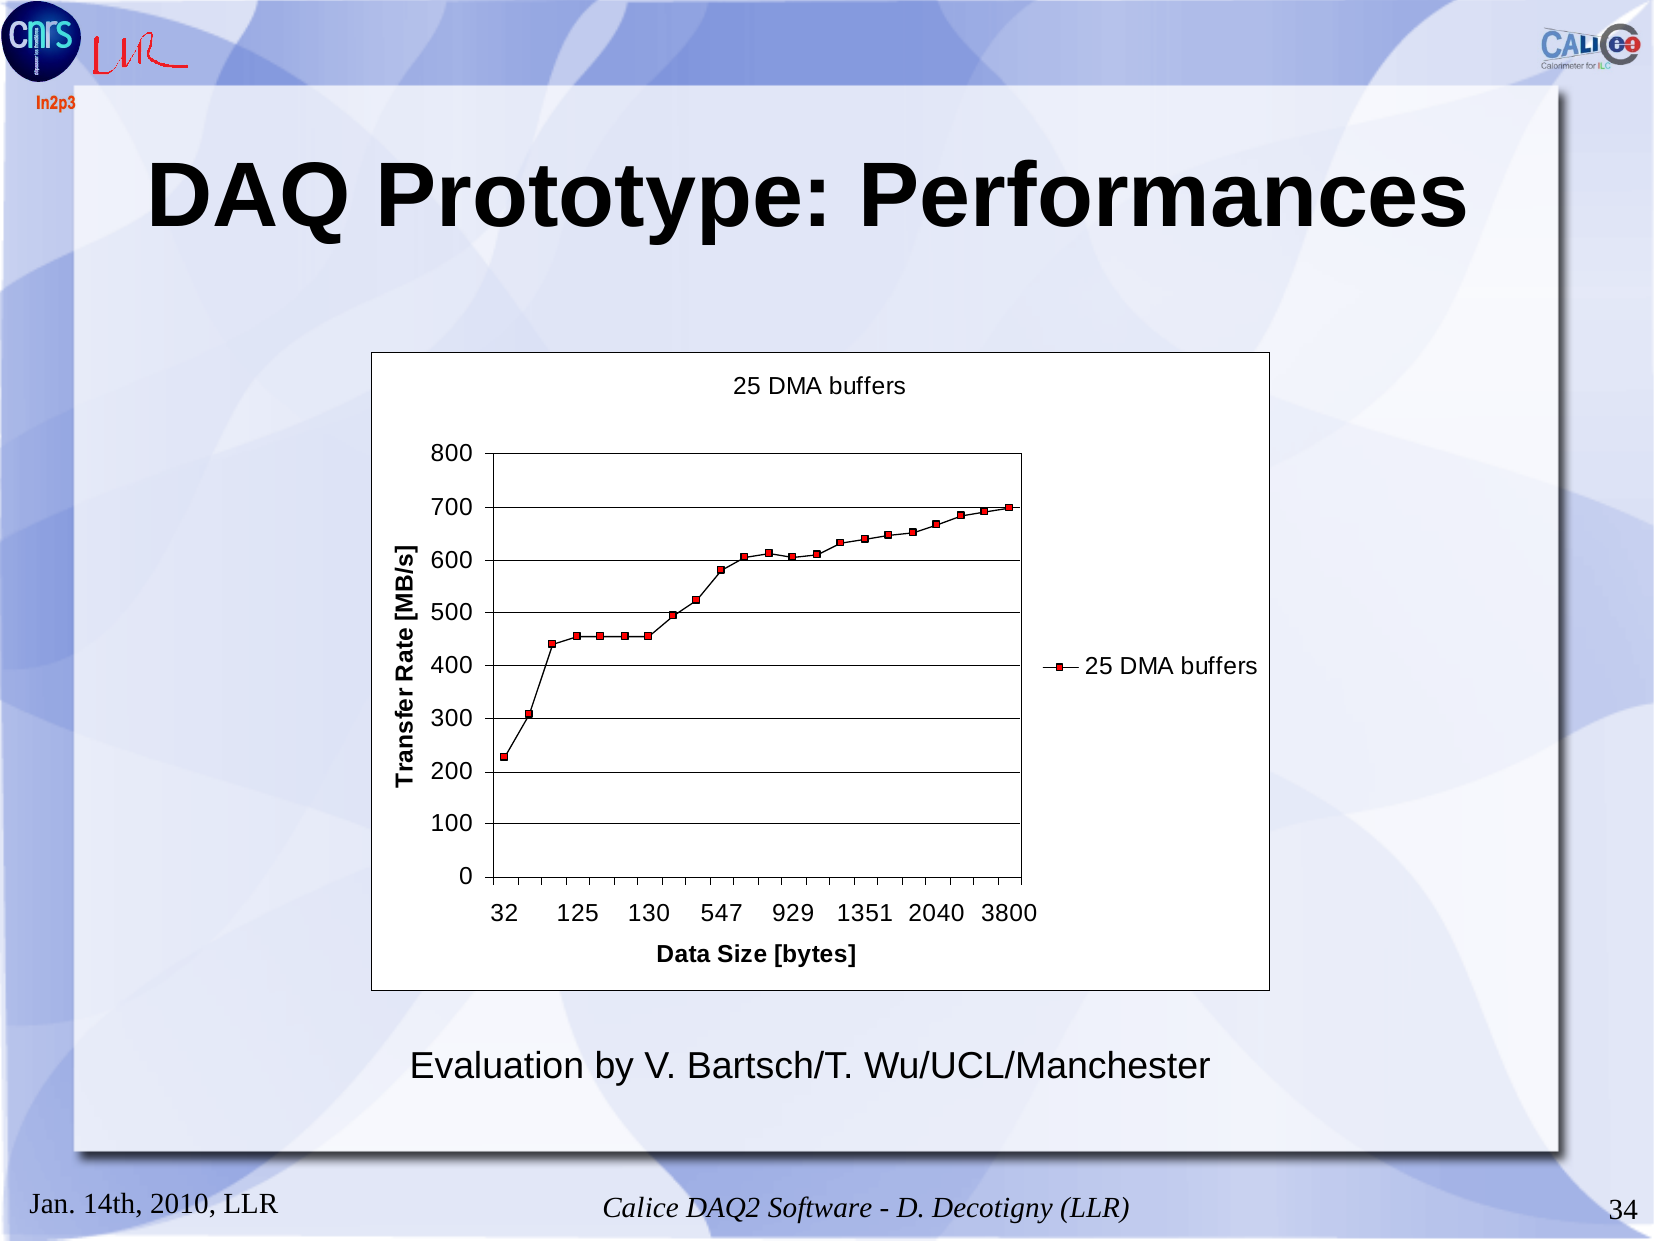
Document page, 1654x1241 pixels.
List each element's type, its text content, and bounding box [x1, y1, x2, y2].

title DAQ Prototype: Performances [82, 98, 1536, 291]
chart [364, 345, 1277, 997]
text_box Evaluation by V. Bartsch/T. Wu/UCL/Manchester [394, 1036, 1226, 1094]
picture [0, 0, 1654, 1241]
